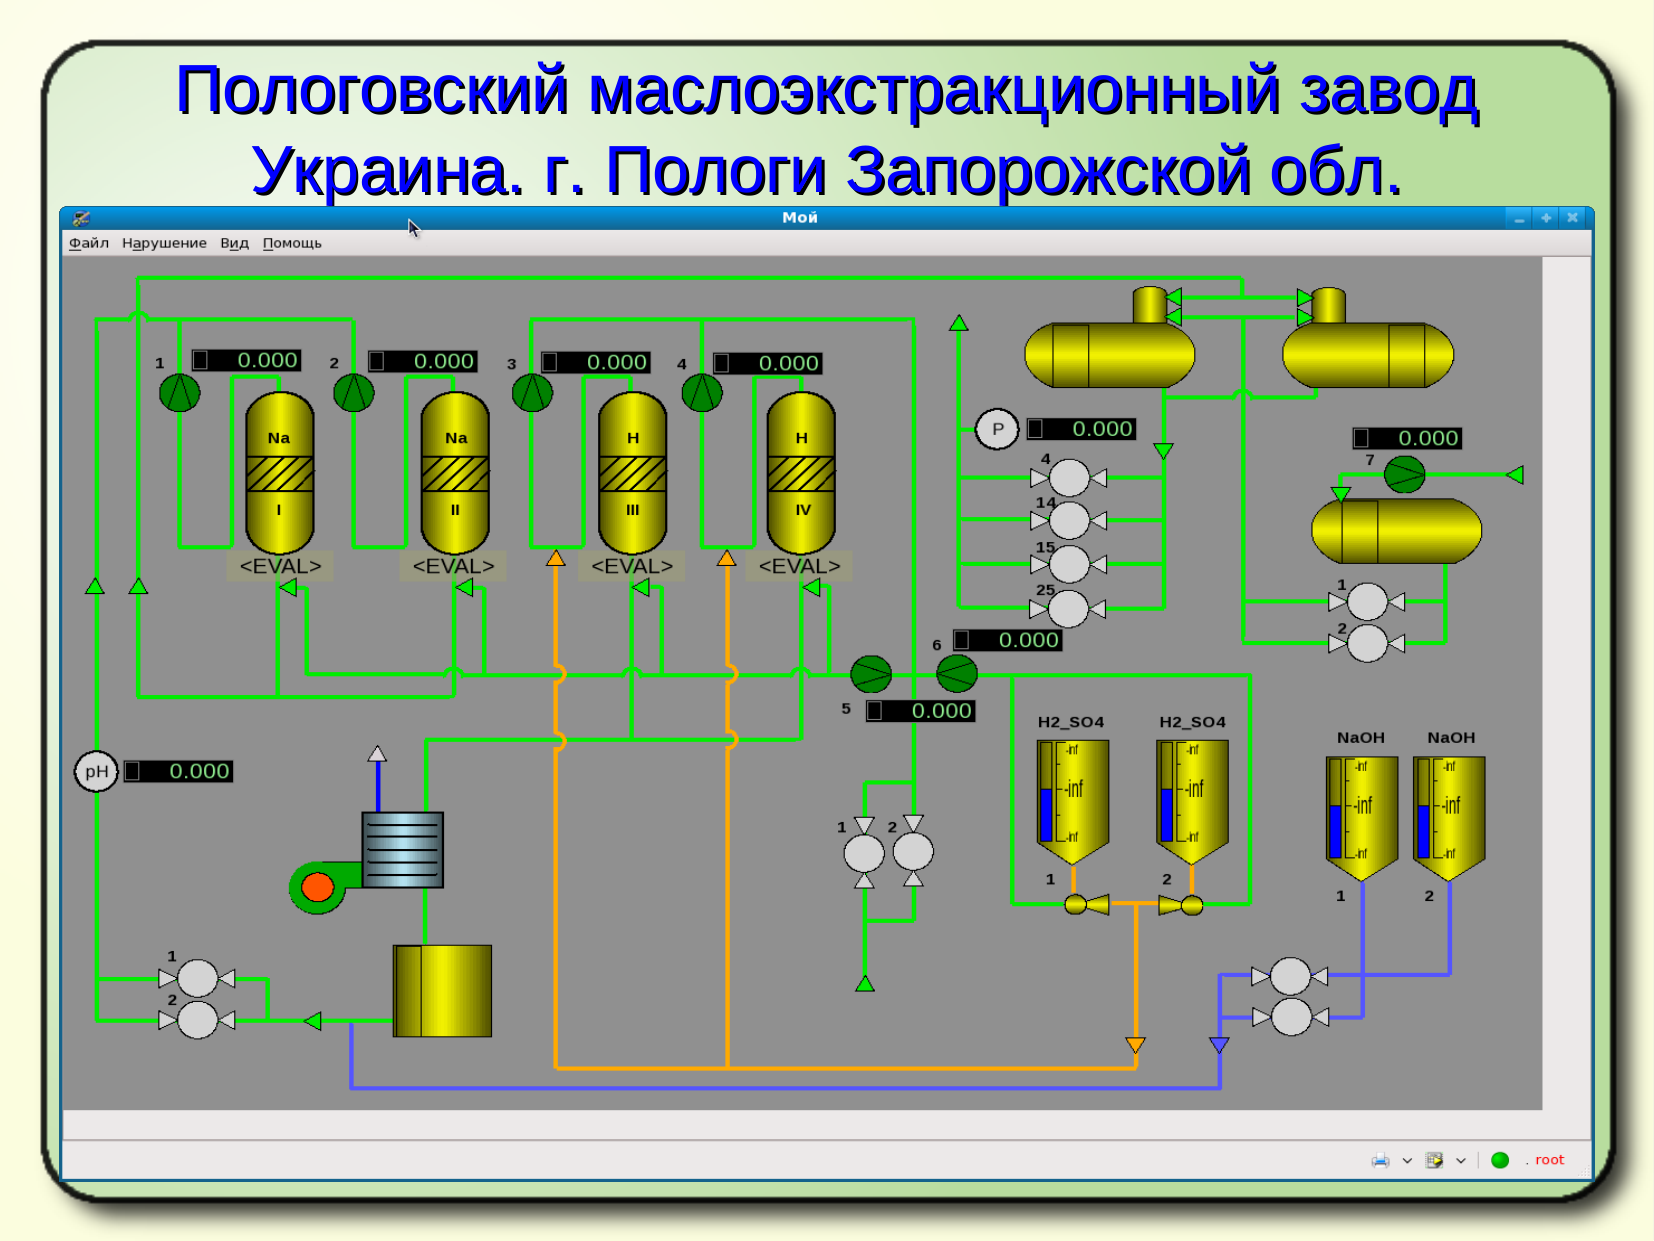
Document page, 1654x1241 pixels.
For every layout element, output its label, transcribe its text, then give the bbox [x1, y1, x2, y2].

picture [0, 0, 1654, 1241]
title Пологовский маслоэкстракционный завод Украина. г. Пологи Запорожской обл. [121, 43, 1533, 206]
